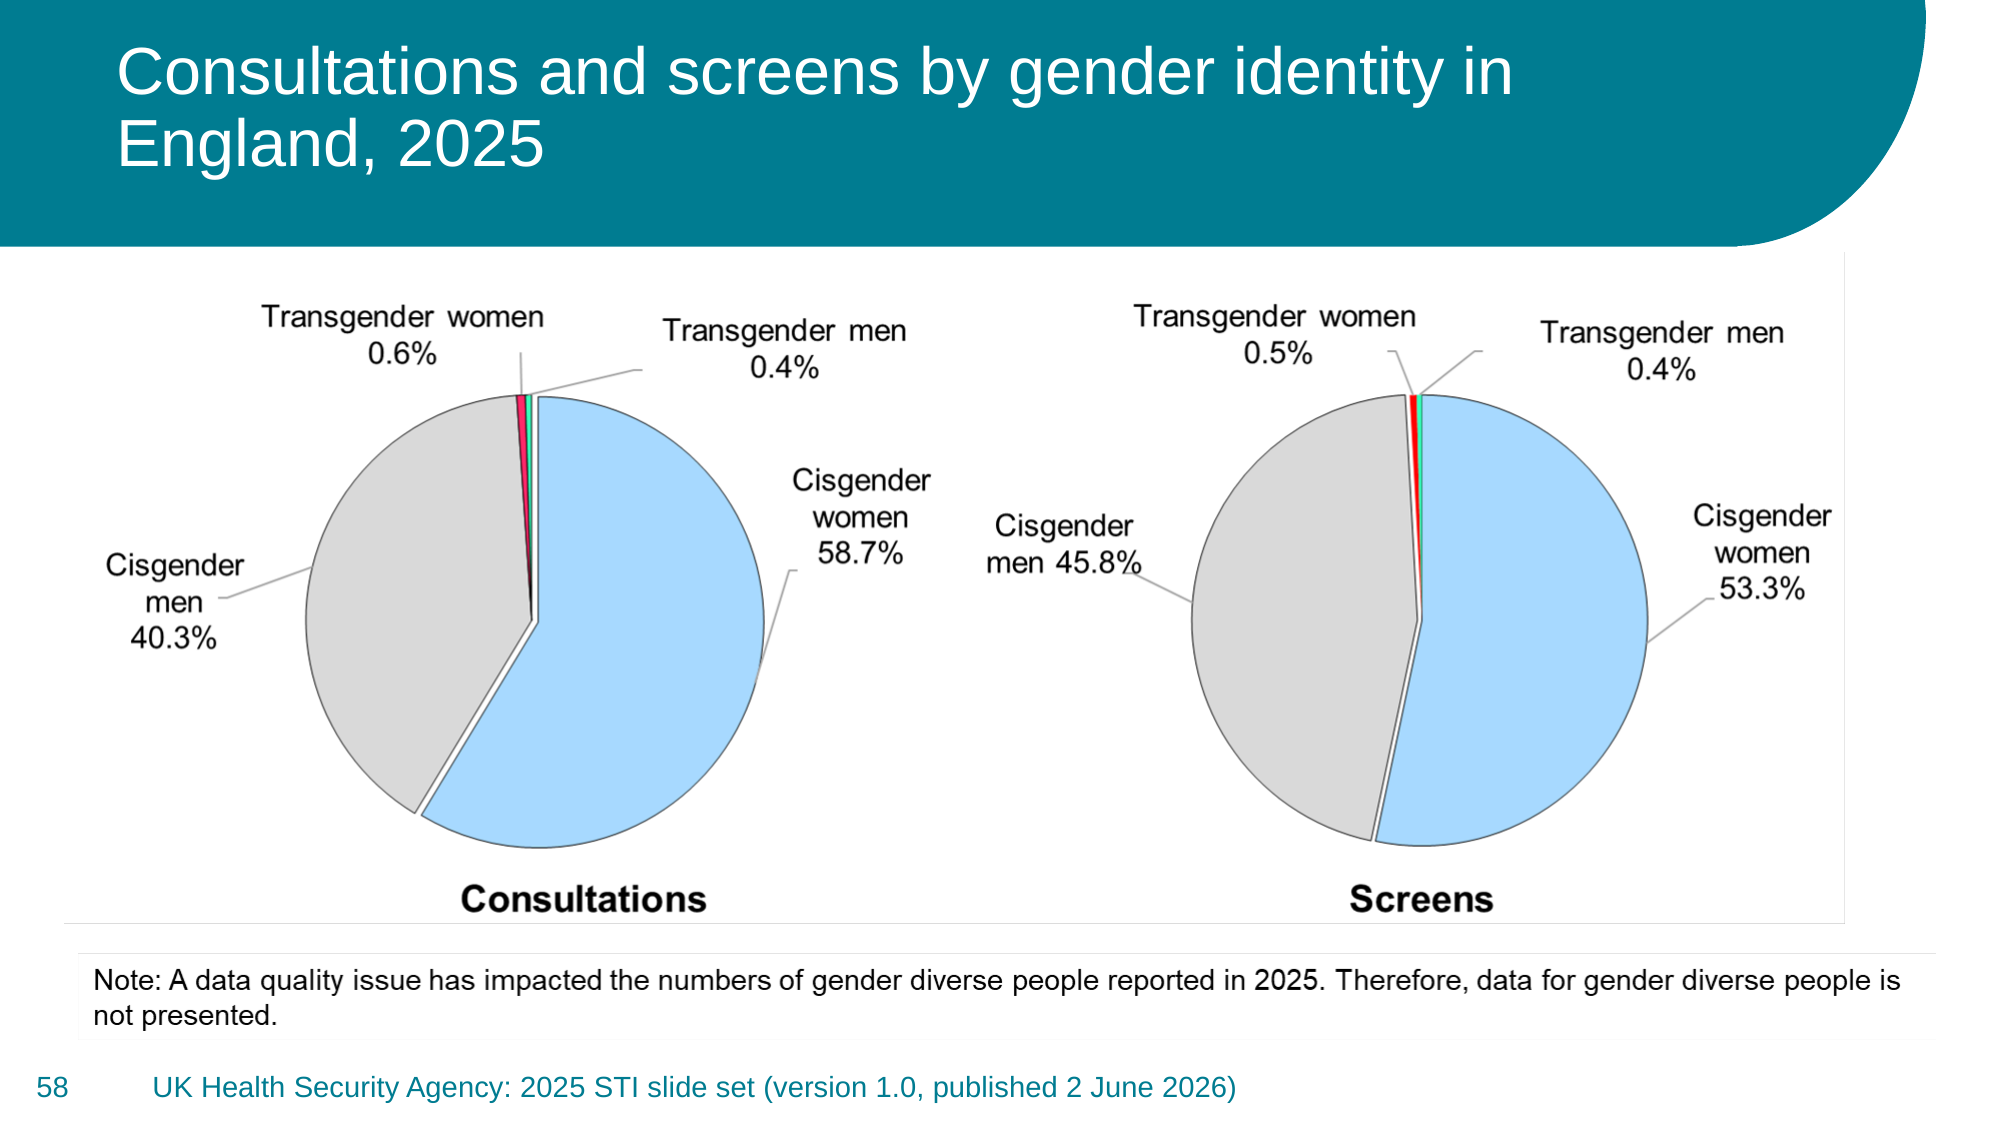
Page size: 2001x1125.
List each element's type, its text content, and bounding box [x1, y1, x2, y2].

text_box [21, 1056, 120, 1117]
text_box UK Health Security Agency: 2025 STI slide set (version 1.0, published 2 June 2026) [137, 1056, 1780, 1116]
picture [64, 252, 1936, 1051]
title Consultations and screens by gender identity in England, 2025 [101, 29, 1747, 189]
